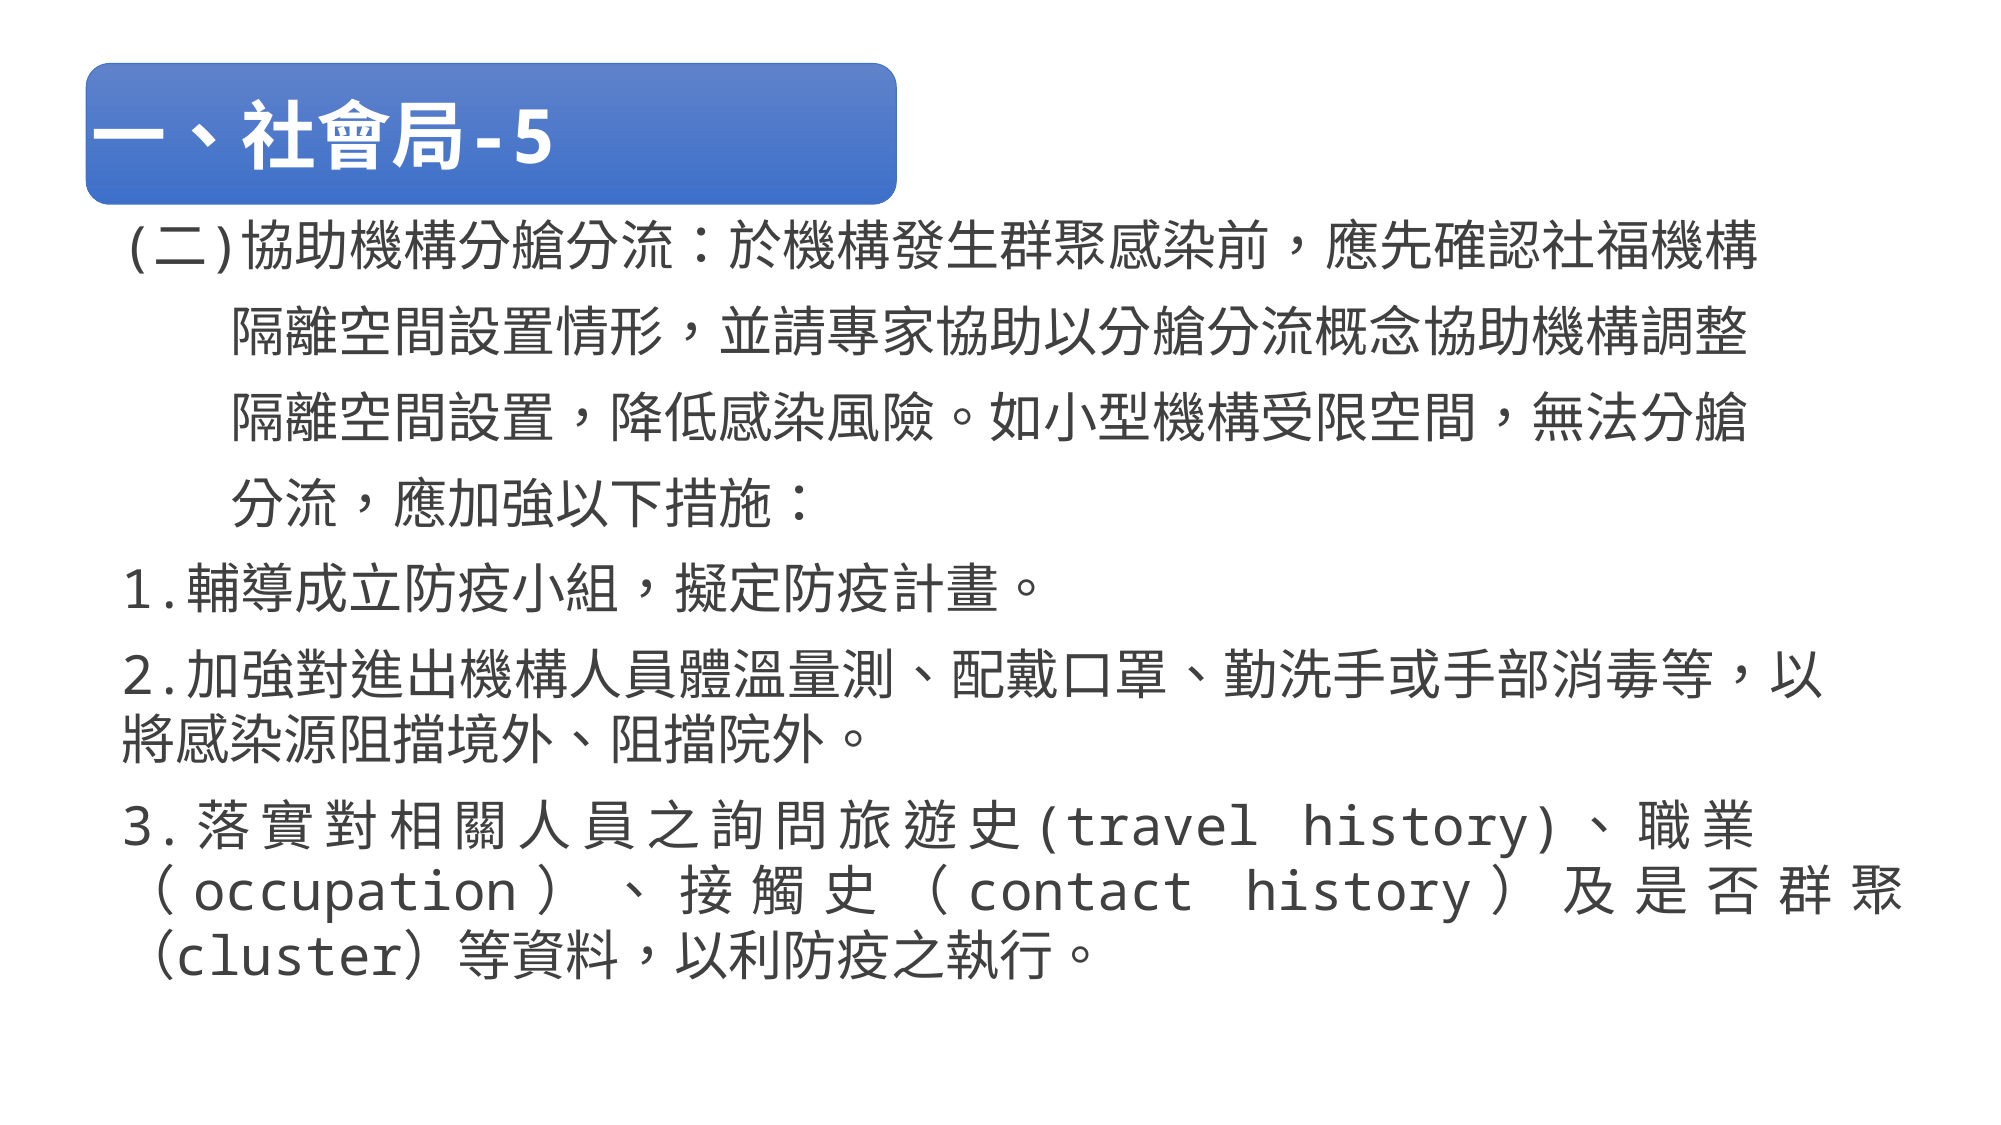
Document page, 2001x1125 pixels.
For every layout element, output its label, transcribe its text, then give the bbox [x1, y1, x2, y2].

text_box (二)協助機構分艙分流：於機構發生群聚感染前，應先確認社福機構 隔離空間設置情形，並請專家協助以分艙分流概念協助機構調整 隔離空間設置，降低感染風險。如小型機構受限空間，無法分艙 分流，應加強以下措施： 1.輔導成立防疫小組，擬定防疫計畫。 2.加強對進出機構人員體溫量測、配戴口罩、勤洗手或手部消毒等，以 將感染源阻擋境外、阻擋院外。 3.落實對相關人員之詢問旅遊史(travel history)、職業 （occupation）、接觸史（contact history）及是否群聚（cluster）等資料，以利防疫之執行。 [106, 204, 1920, 1125]
text_box 一、社會局-5 [86, 83, 866, 185]
text_box [86, 63, 897, 205]
